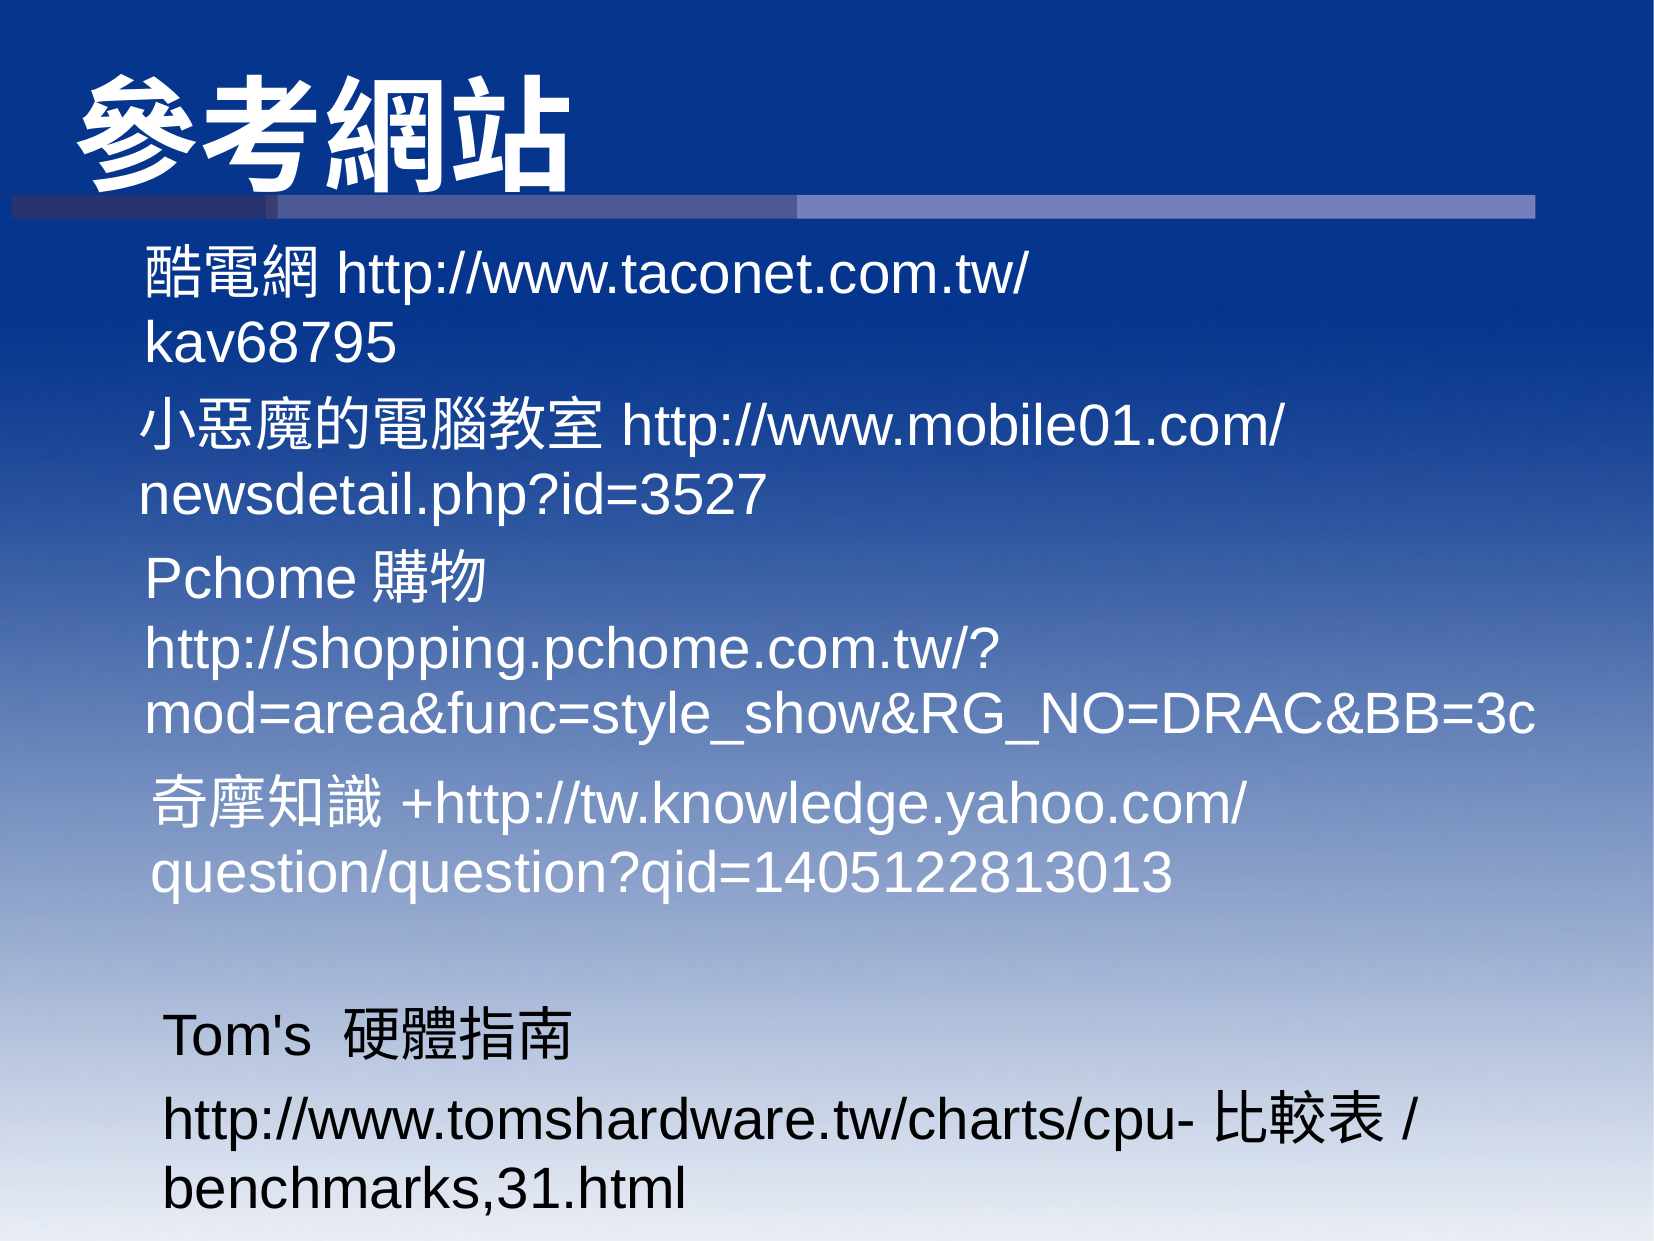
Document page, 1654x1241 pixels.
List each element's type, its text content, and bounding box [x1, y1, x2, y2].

text_box Tom's 硬體指南 http://www.tomshardware.tw/charts/cpu-比較表/benchmarks,31.html [147, 980, 1654, 1205]
text_box 小惡魔的電腦教室http://www.mobile01.com/newsdetail.php?id=3527 [124, 370, 1483, 520]
text_box 參考網站 [59, 29, 857, 195]
text_box Pchome購物 http://shopping.pchome.com.tw/?mod=area&func=style_show&RG_NO=DRAC&BB=3c [129, 524, 1636, 739]
picture [0, 0, 1654, 1241]
text_box 酷電網http://www.taconet.com.tw/kav68795 [129, 218, 1164, 368]
text_box 奇摩知識+http://tw.knowledge.yahoo.com/question/question?qid=1405122813013 [135, 748, 1495, 963]
